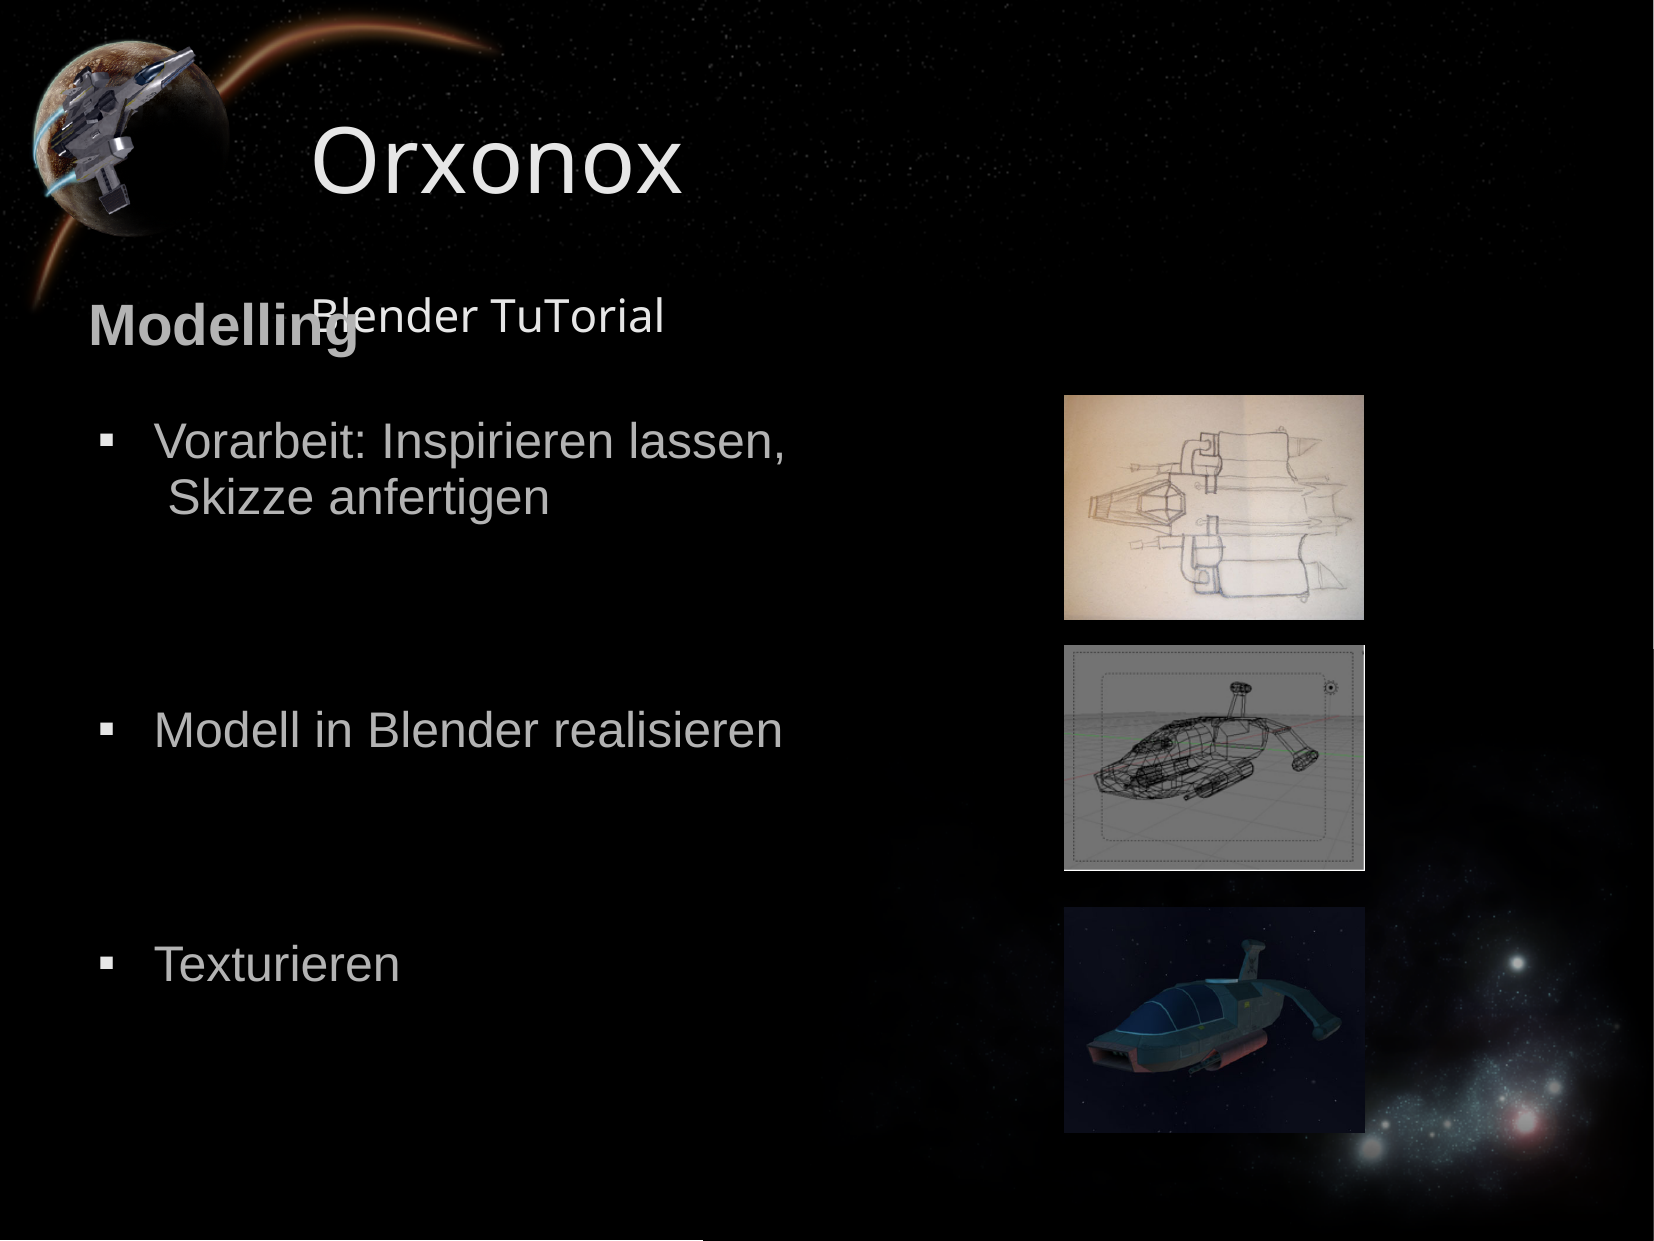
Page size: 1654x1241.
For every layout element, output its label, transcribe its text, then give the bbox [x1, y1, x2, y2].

picture [1064, 395, 1364, 620]
picture [0, 0, 1607, 443]
list Vorarbeit: Inspirieren lassen, Skizze anfertigen Modell in Blender realisieren Texturieren [82, 413, 809, 1232]
title Modelling [88, 265, 1577, 384]
picture [703, 645, 1654, 1241]
